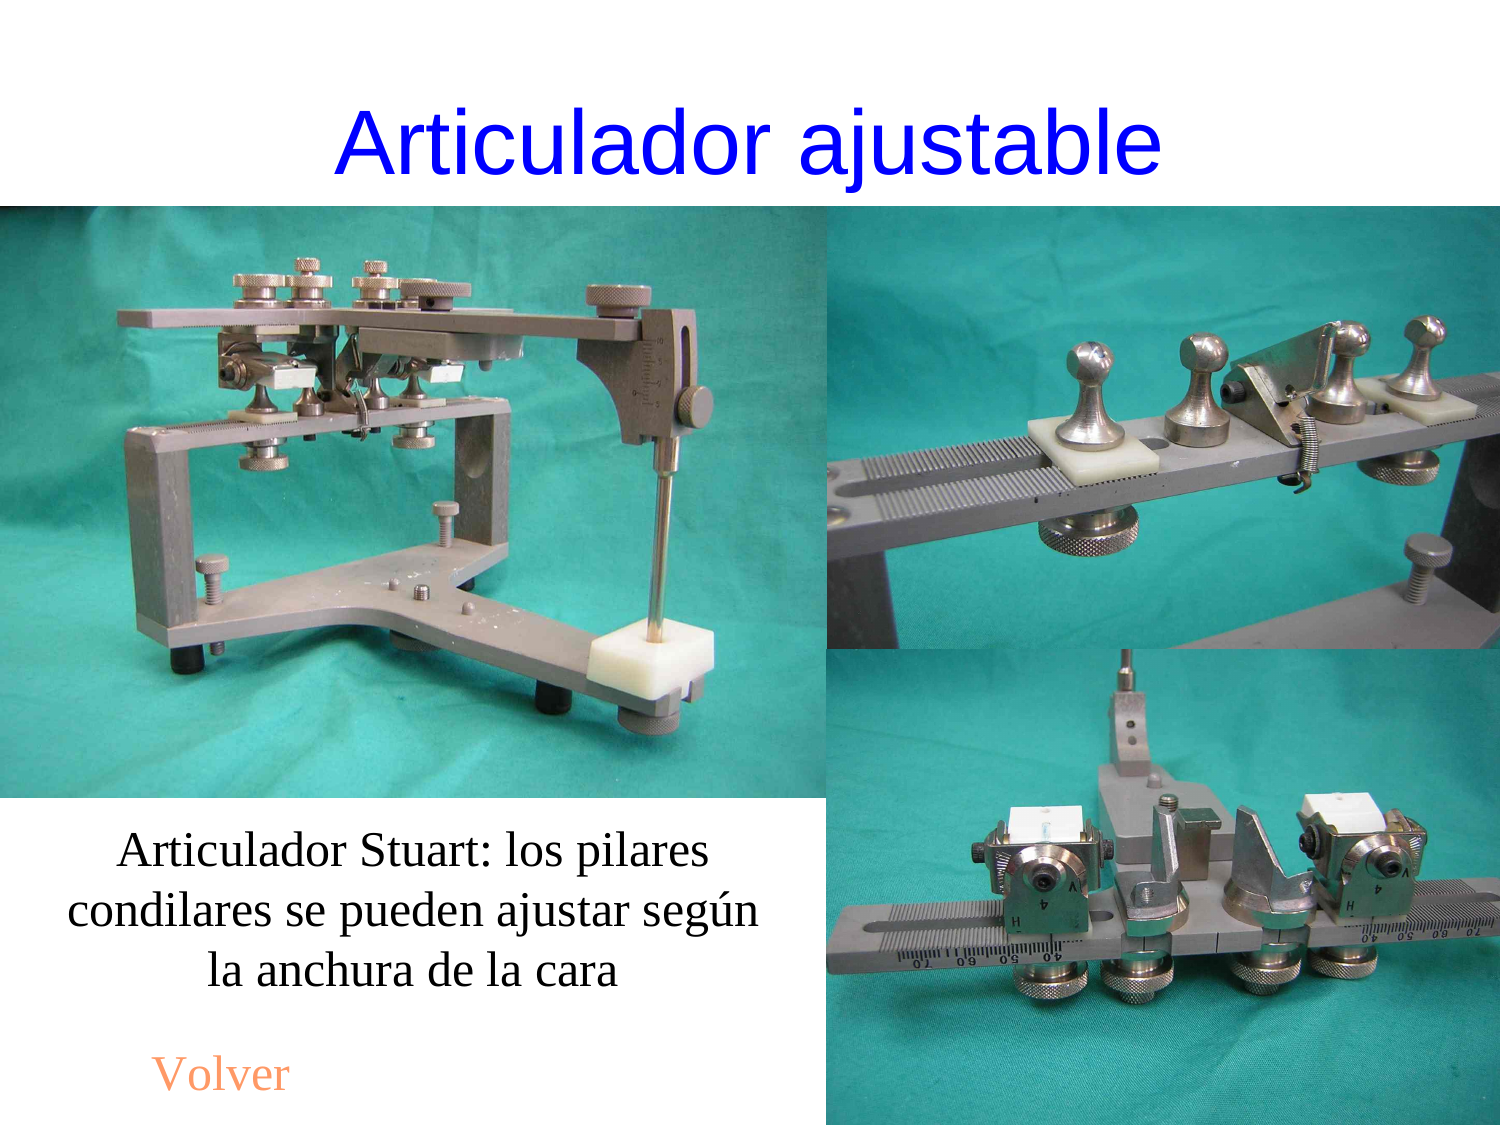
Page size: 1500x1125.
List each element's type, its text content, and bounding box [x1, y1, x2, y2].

picture [0, 206, 1500, 1125]
text_box Articulador Stuart: los pilares condilares se pueden ajustar según la anchura de la cara [29, 809, 798, 1004]
text_box Volver [118, 1033, 325, 1109]
title Articulador ajustable [112, 68, 1388, 207]
